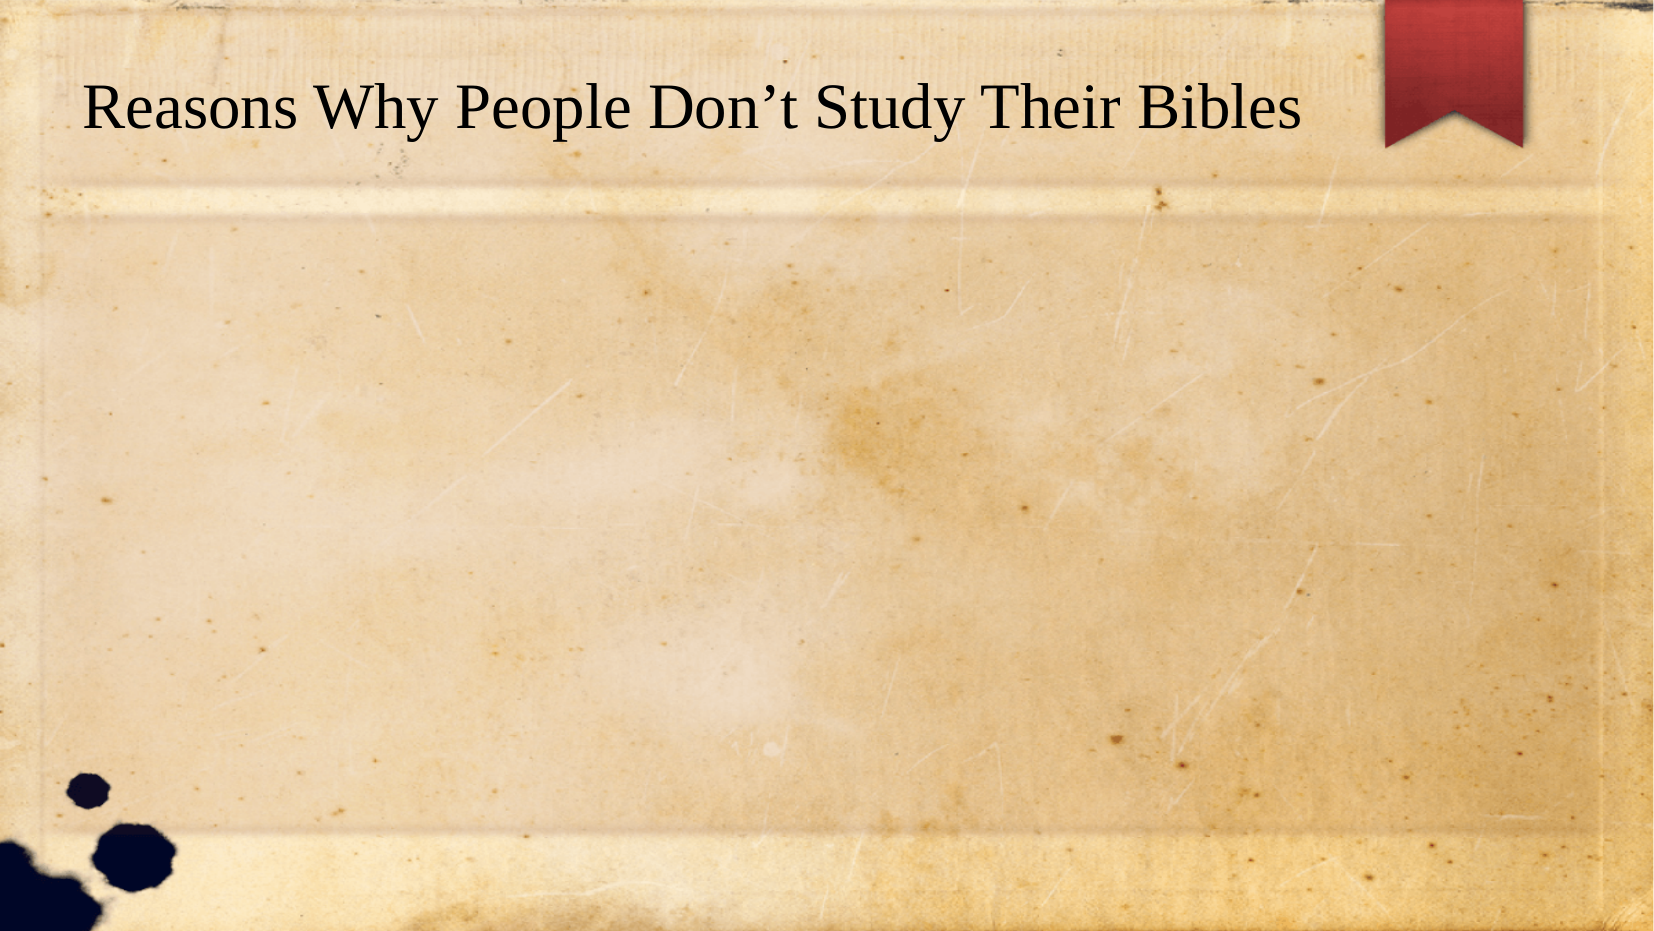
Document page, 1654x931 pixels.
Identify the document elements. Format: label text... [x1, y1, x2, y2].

title Reasons Why People Don’t Study Their Bibles [82, 37, 1347, 178]
picture [0, 0, 1654, 931]
